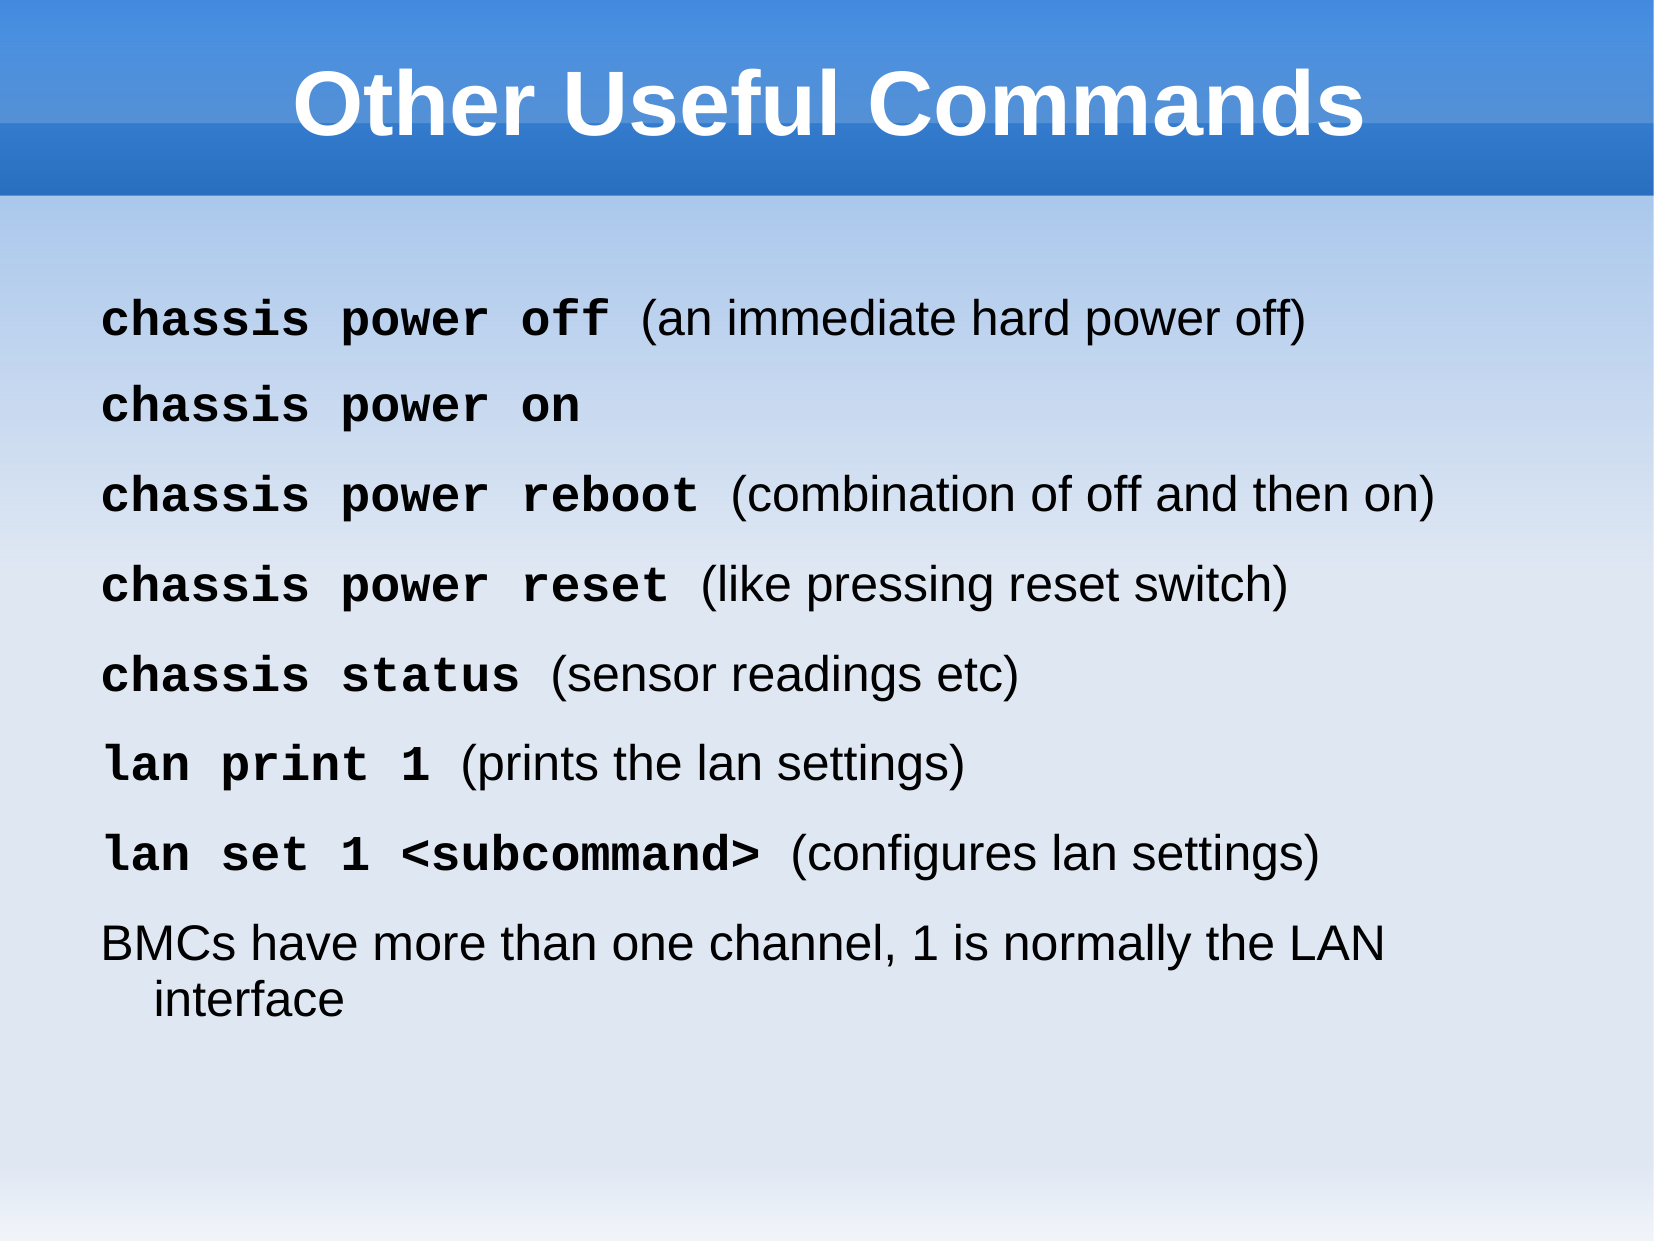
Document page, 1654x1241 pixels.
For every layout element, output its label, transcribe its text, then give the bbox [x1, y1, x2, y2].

title Other Useful Commands [76, 7, 1565, 200]
list chassis power off (an immediate hard power off) chassis power on chassis power reboot (combination of off and then on) chassis power reset (like pressing reset switch) chassis status (sensor readings etc) lan print 1 (prints the lan settings) lan set 1 <subcommand> (configures lan settings) BMCs have more than one channel, 1 is normally the LAN interface [82, 290, 1571, 1094]
picture [0, 0, 1654, 1241]
